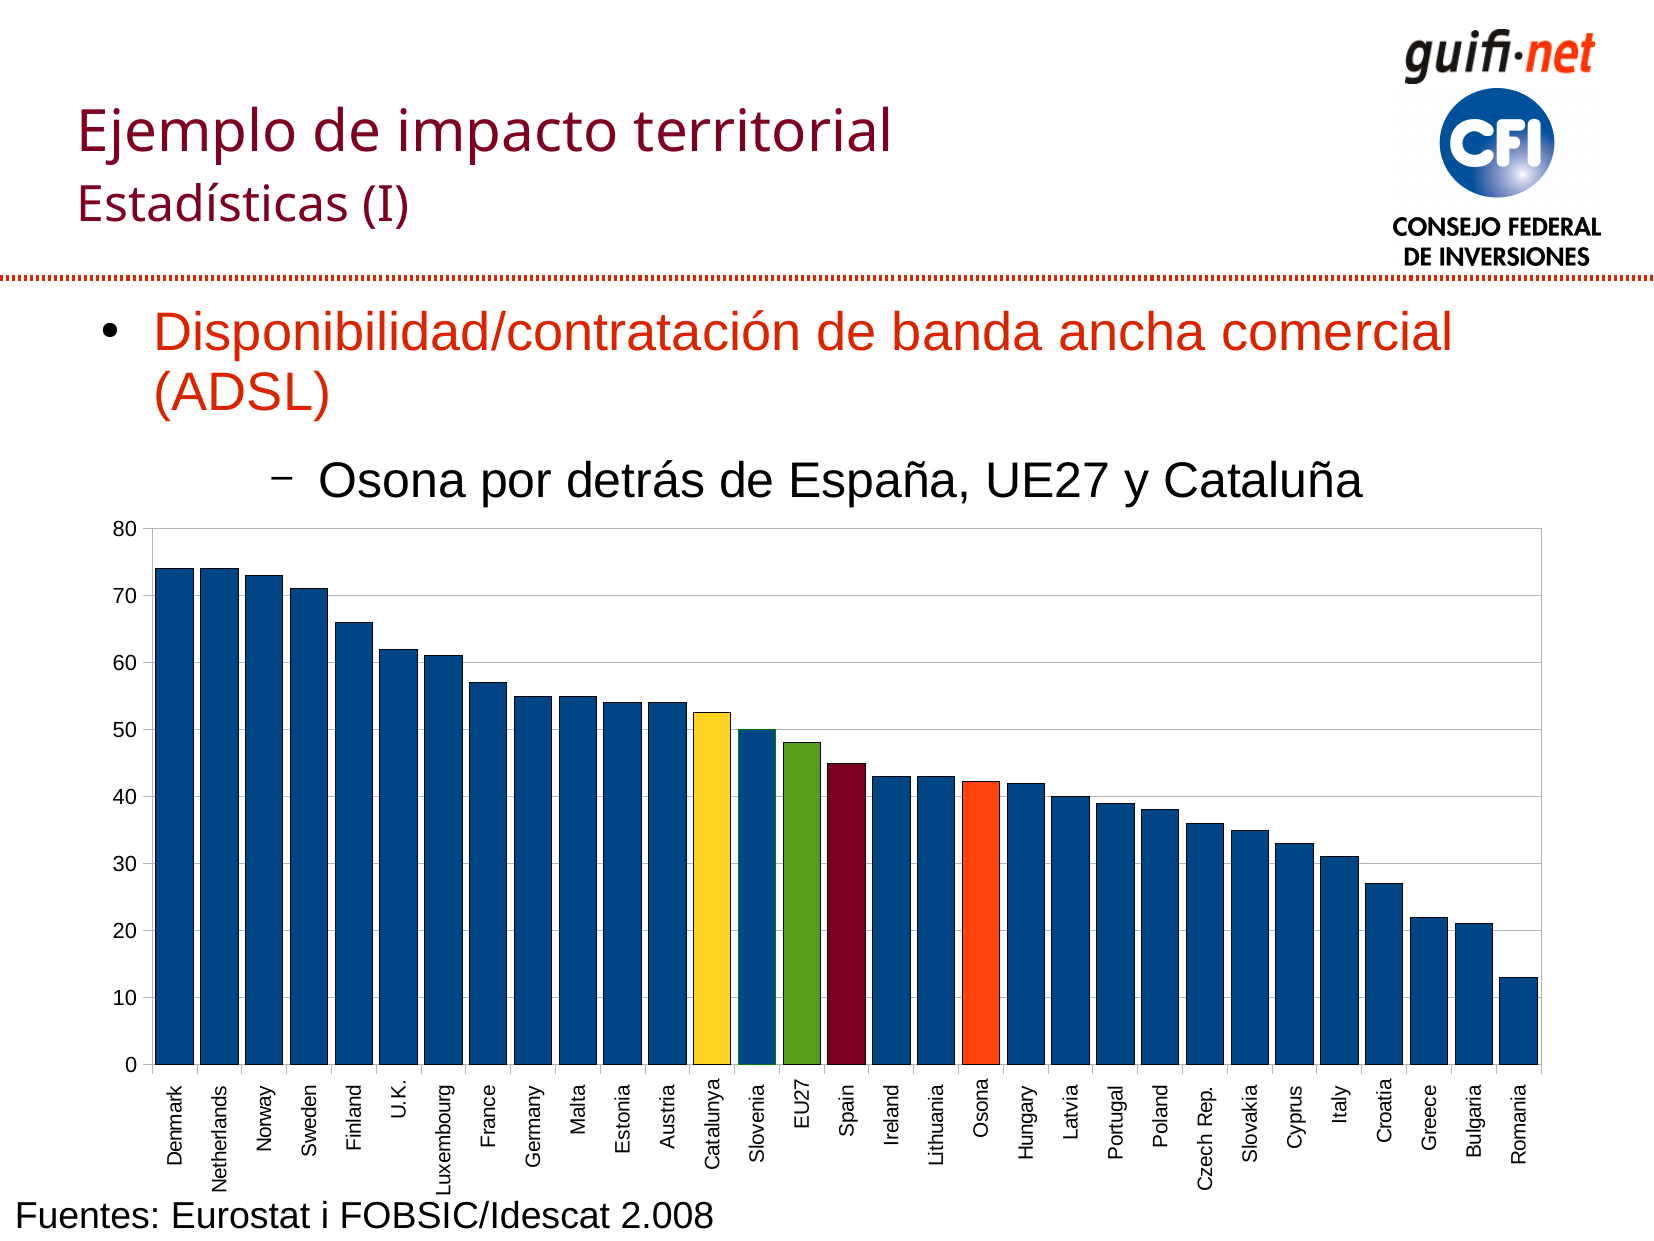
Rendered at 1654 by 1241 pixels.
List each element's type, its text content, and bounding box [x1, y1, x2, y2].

chart [82, 692, 1571, 1211]
picture [1404, 29, 1595, 84]
picture [1393, 88, 1601, 266]
title Ejemplo de impacto territorial Estadísticas (I) [76, 59, 1093, 267]
list Disponibilidad/contratación de banda ancha comercial (ADSL) Osona por detrás de España, UE27 y Cataluña [82, 301, 1571, 692]
text_box Fuentes: Eurostat i FOBSIC/Idescat 2.008 [0, 1187, 730, 1241]
